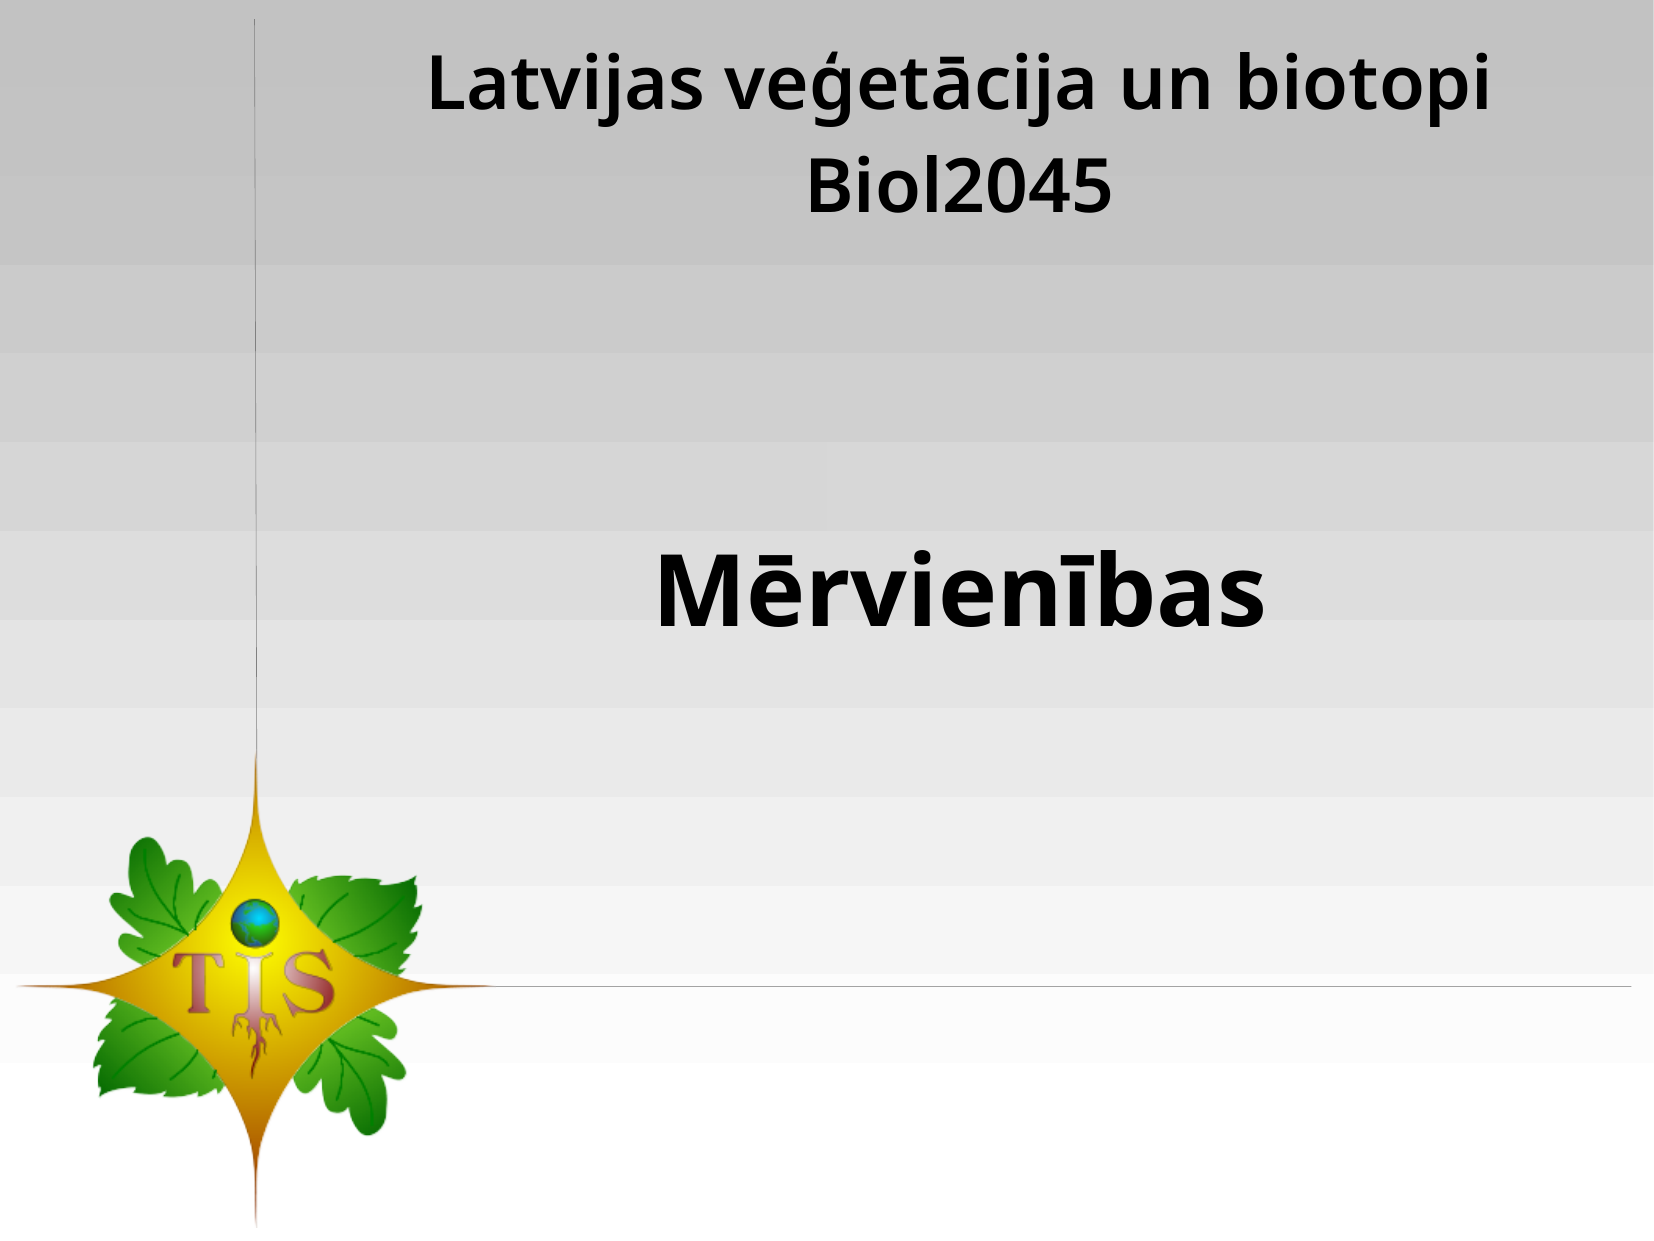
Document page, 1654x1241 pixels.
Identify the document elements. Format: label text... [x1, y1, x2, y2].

title Mērvienības [295, 314, 1625, 861]
picture [0, 0, 1654, 1241]
